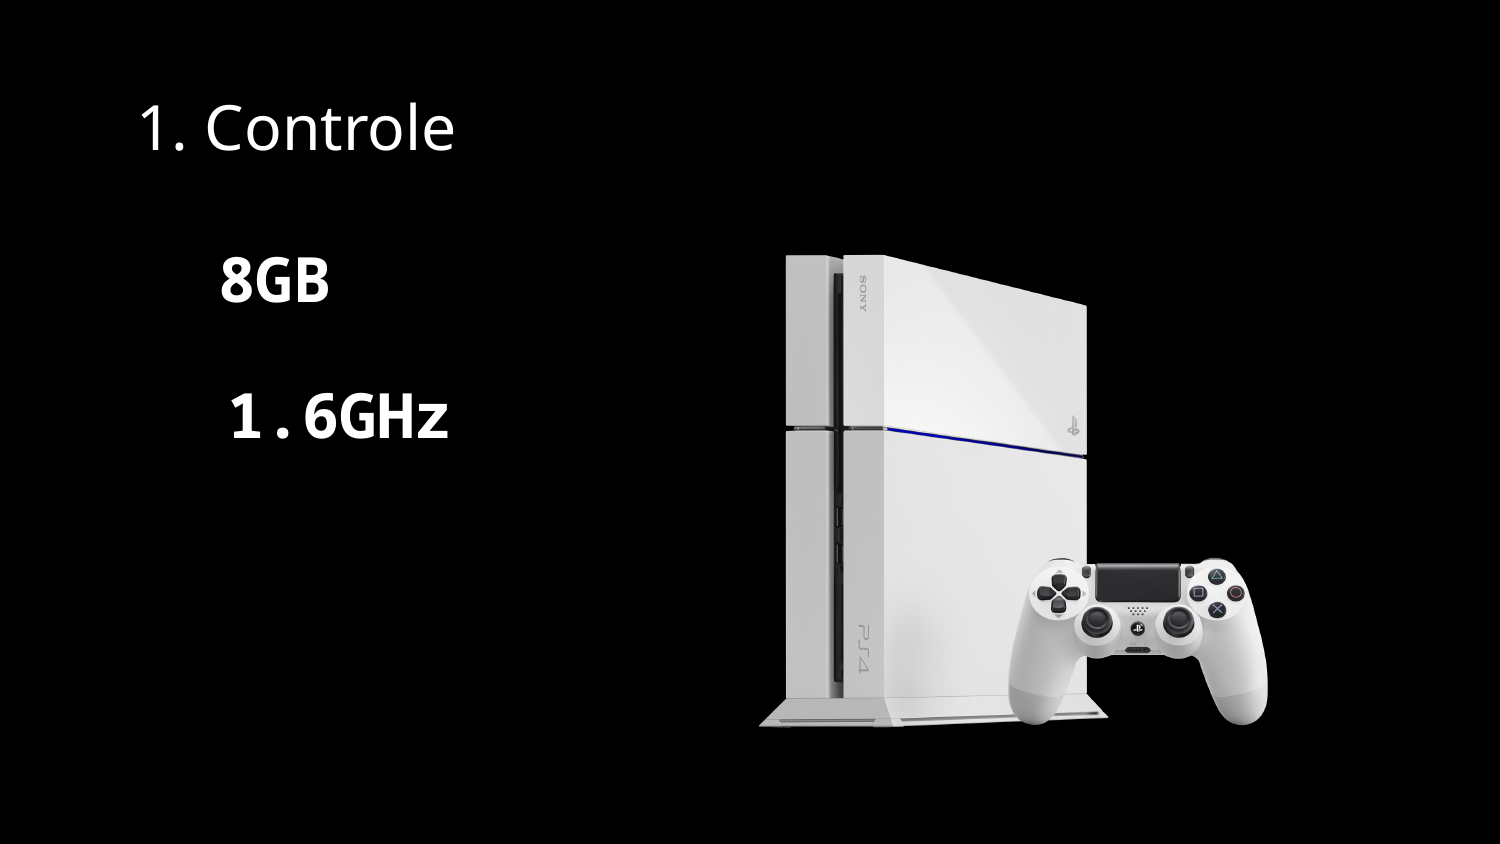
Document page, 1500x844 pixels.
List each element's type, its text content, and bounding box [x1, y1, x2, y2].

picture [519, 201, 1437, 813]
title 1.6GHz [212, 360, 494, 455]
title 1. Controle [121, 72, 1347, 167]
title 8GB [203, 225, 485, 319]
